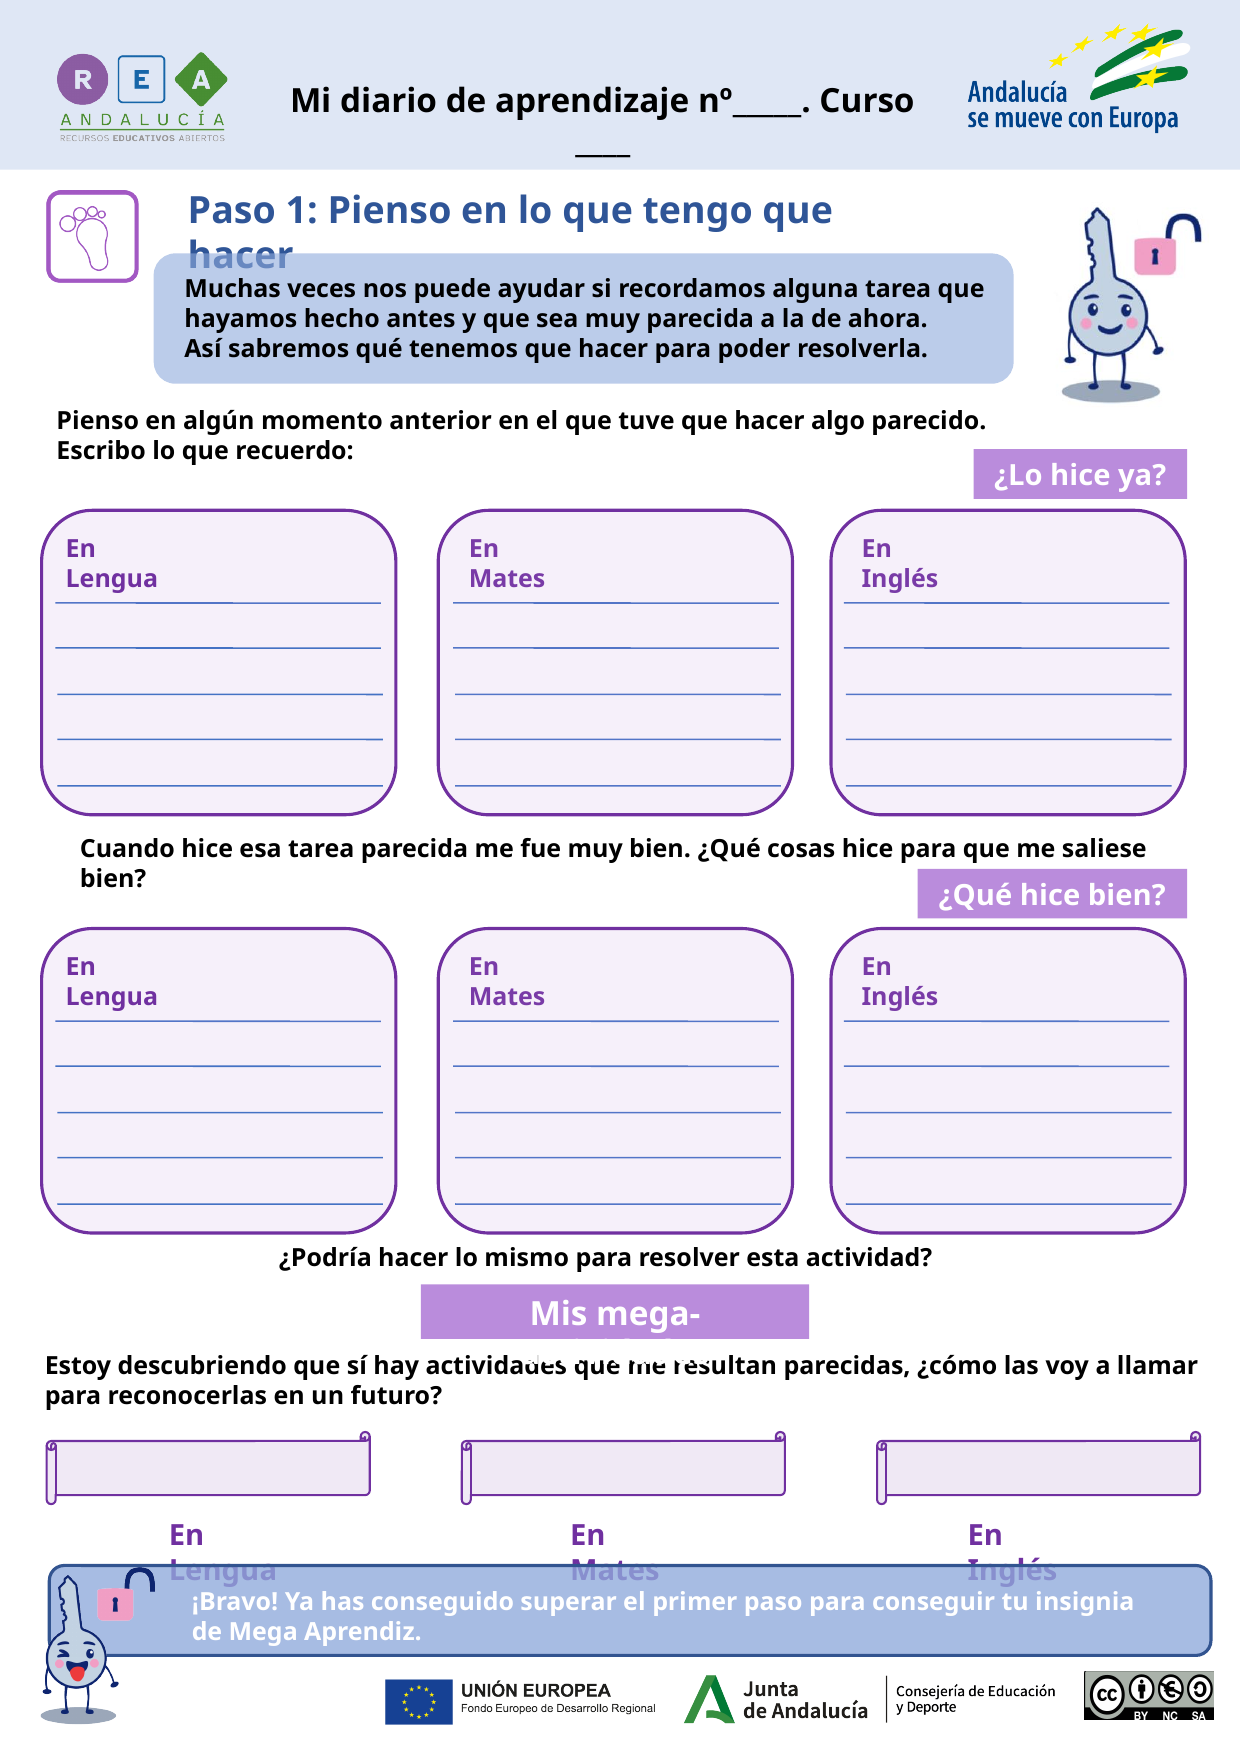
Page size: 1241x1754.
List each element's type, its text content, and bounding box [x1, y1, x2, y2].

text_box ¡Bravo! Ya has conseguido superar el primer paso para conseguir tu insignia de Mega Aprendiz. [182, 1578, 1162, 1635]
picture [1084, 1671, 1214, 1720]
picture [961, 21, 1197, 139]
text_box ¿Lo hice ya? [973, 449, 1188, 499]
text_box En Lengua [154, 1509, 326, 1559]
picture [43, 47, 241, 146]
text_box [438, 928, 793, 1234]
text_box [831, 928, 1186, 1234]
text_box ¿Qué hice bien? [917, 868, 1188, 919]
text_box [153, 253, 1012, 384]
text_box En Lengua [50, 943, 203, 989]
text_box [46, 1431, 370, 1505]
text_box [0, 0, 1240, 170]
text_box Pienso en algún momento anterior en el que tuve que hacer algo parecido. Escribo lo que recuerdo: [41, 397, 1181, 472]
text_box Cuando hice esa tarea parecida me fue muy bien. ¿Qué cosas hice para que me saliese bien? [65, 824, 1216, 870]
text_box En Mates [555, 1509, 707, 1559]
text_box [438, 510, 793, 815]
text_box [182, 1565, 1211, 1656]
text_box Estoy descubriendo que sí hay actividades que me resultan parecidas, ¿cómo las voy a llamar para reconocerlas en un futuro? [30, 1342, 1216, 1418]
picture [46, 190, 139, 283]
text_box [41, 510, 396, 815]
text_box ¿Podría hacer lo mismo para resolver esta actividad? [257, 1234, 975, 1280]
picture [364, 1650, 1074, 1738]
text_box Muchas veces nos puede ayudar si recordamos alguna tarea que hayamos hecho antes y que sea muy parecida a la de ahora. Así sabremos qué tenemos que hacer para poder resolverla. [169, 265, 1015, 370]
text_box En Lengua [50, 525, 203, 570]
text_box [461, 1431, 785, 1505]
text_box Mi diario de aprendizaje nº_____. Curso ____ [243, 71, 961, 127]
text_box Mis mega-actividades [420, 1284, 810, 1339]
picture [1032, 172, 1221, 418]
text_box [877, 1431, 1201, 1505]
text_box [831, 510, 1186, 815]
text_box En Inglés [952, 1509, 1106, 1559]
text_box [41, 928, 396, 1234]
text_box Paso 1: Pienso en lo que tengo que hacer [172, 178, 892, 239]
picture [0, 1552, 182, 1734]
